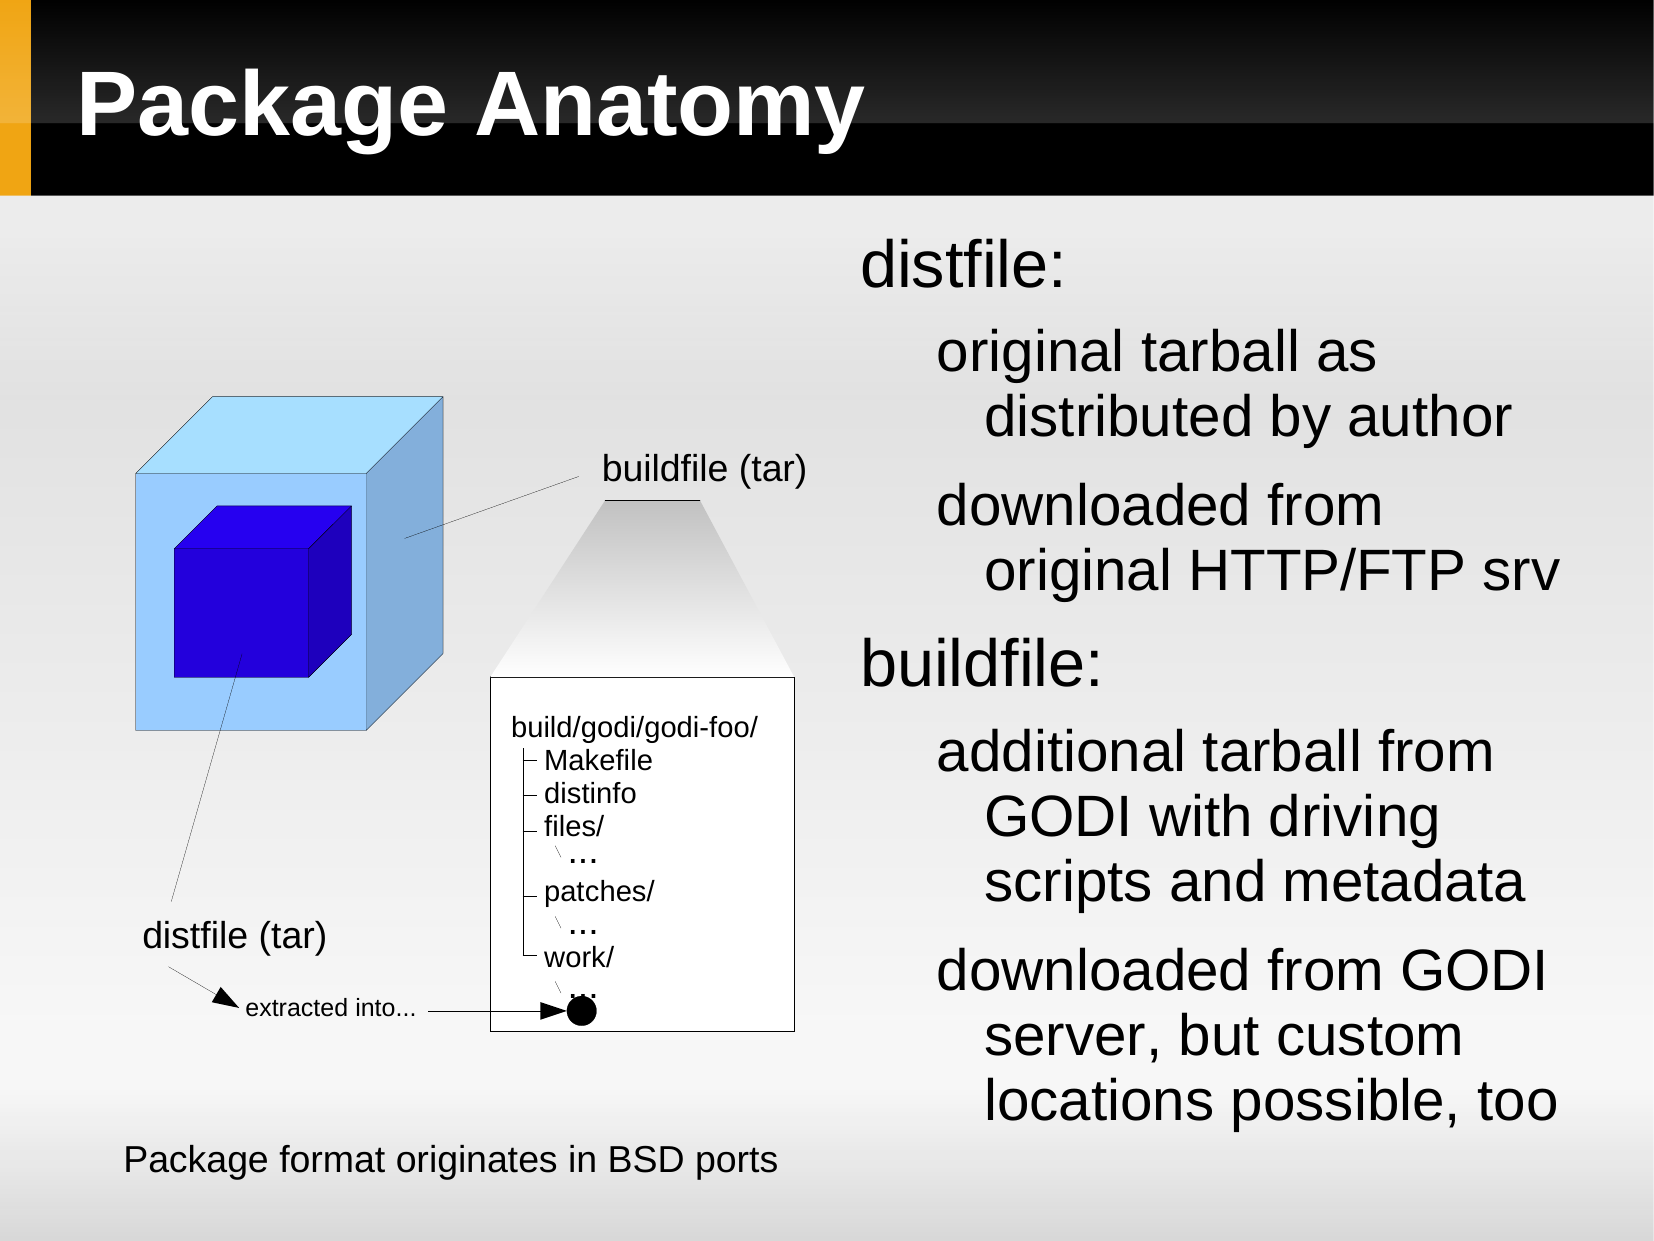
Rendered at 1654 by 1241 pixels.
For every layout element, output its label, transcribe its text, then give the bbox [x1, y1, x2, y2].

chart [98, 303, 825, 1122]
picture [0, 0, 1654, 1241]
list distfile: original tarball as distributed by author downloaded from original HTTP/FTP srv buildfile: additional tarball from GODI with driving scripts and metadata downloaded from GODI server, but custom locations possible, too [842, 226, 1569, 1197]
title Package Anatomy [76, 0, 1565, 208]
text_box Package format originates in BSD ports [108, 1130, 824, 1188]
